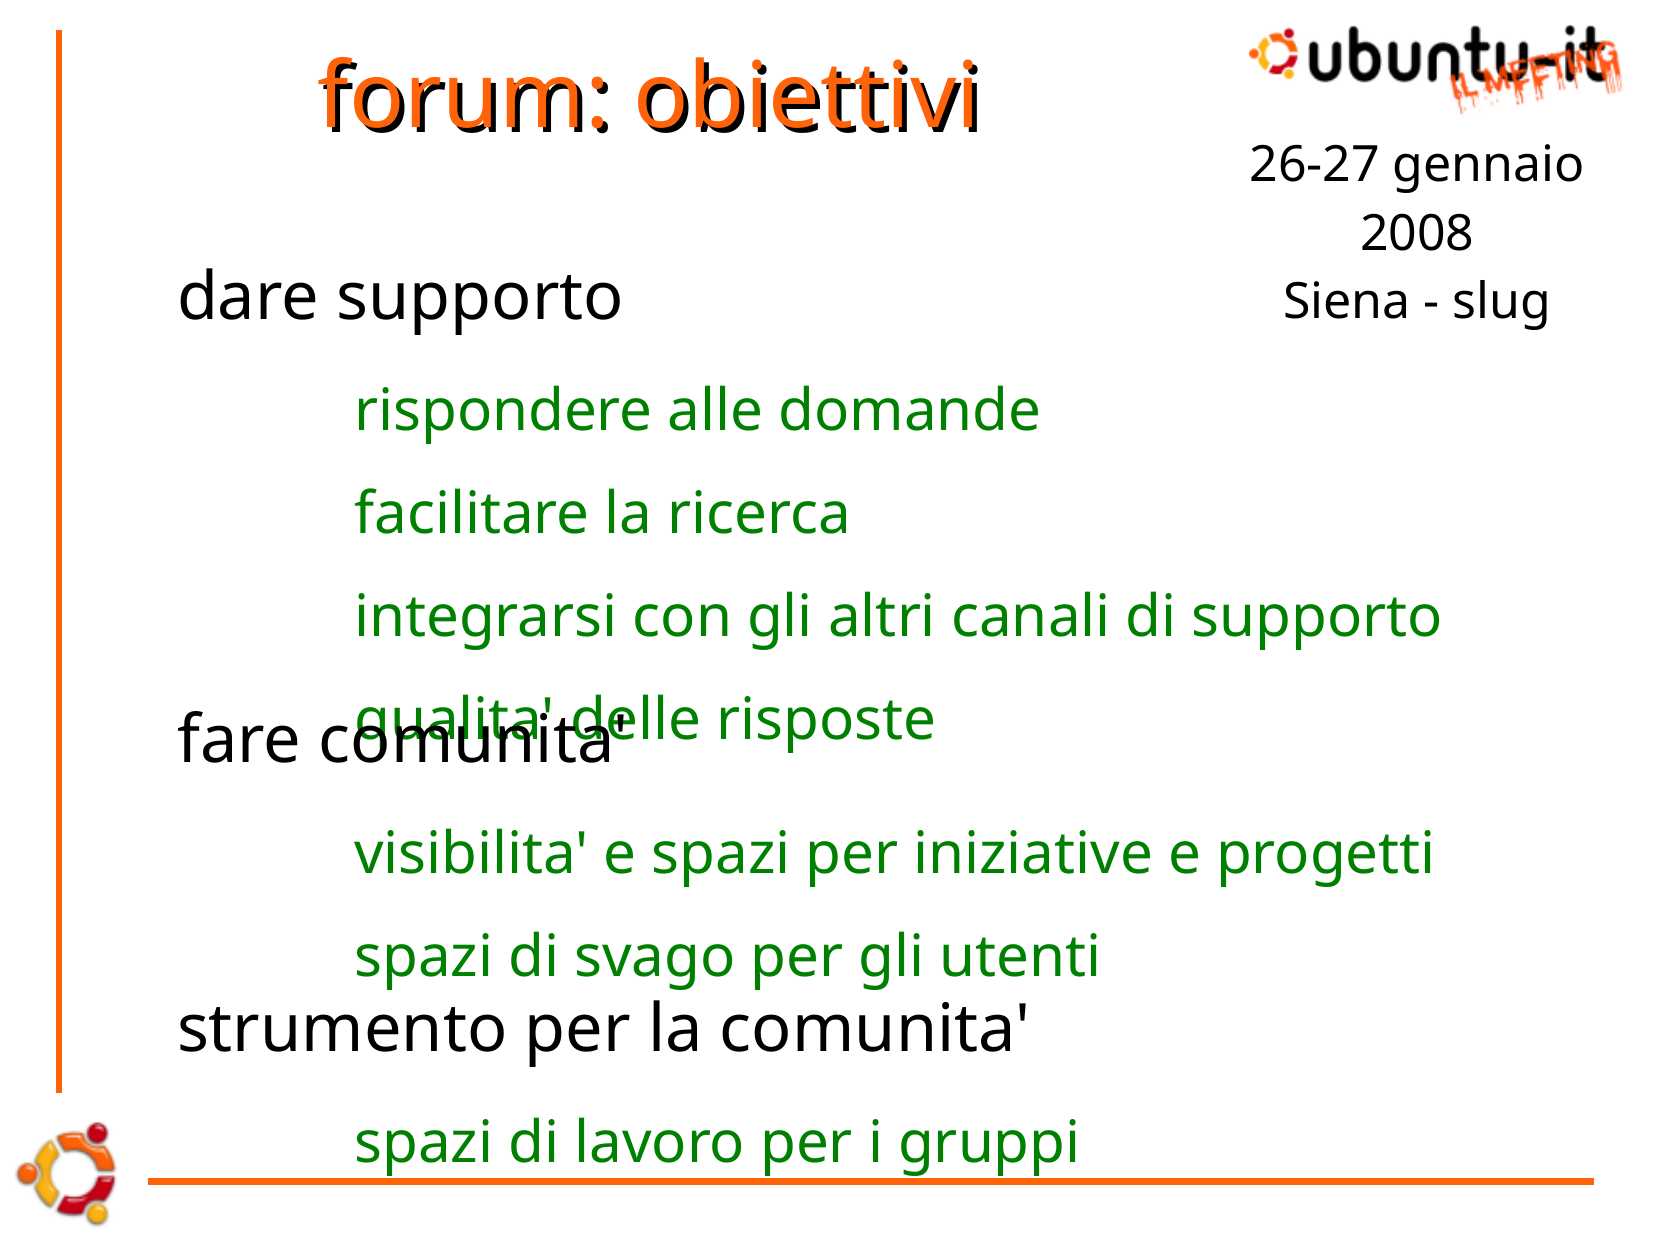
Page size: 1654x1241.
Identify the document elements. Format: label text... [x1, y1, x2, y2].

list fare comunita' visibilita' e spazi per iniziative e progetti spazi di svago per gli utenti [118, 690, 1595, 928]
title forum: obiettivi [118, 29, 1182, 119]
picture [1249, 25, 1625, 119]
text_box 26-27 gennaio 2008 Siena - slug [1181, 118, 1654, 248]
list dare supporto rispondere alle domande facilitare la ricerca integrarsi con gli altri canali di supporto qualita' delle risposte [118, 248, 1595, 646]
picture [14, 1121, 119, 1229]
list strumento per la comunita' spazi di lavoro per i gruppi [118, 980, 1595, 1134]
